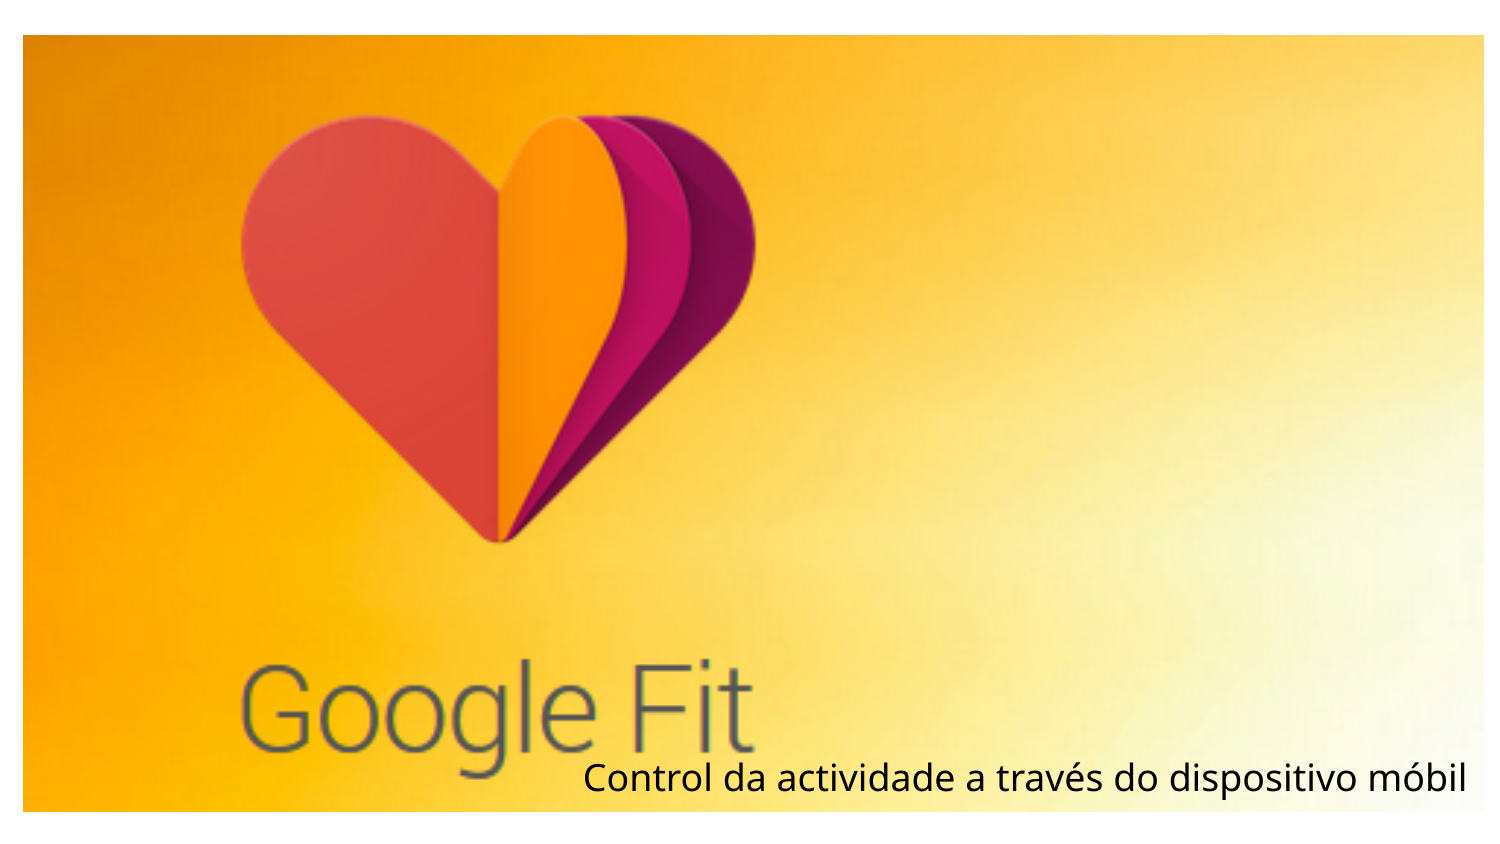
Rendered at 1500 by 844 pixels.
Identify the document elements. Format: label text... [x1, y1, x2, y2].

picture [23, 35, 1484, 812]
text_box Control da actividade a través do dispositivo móbil [484, 739, 1484, 812]
